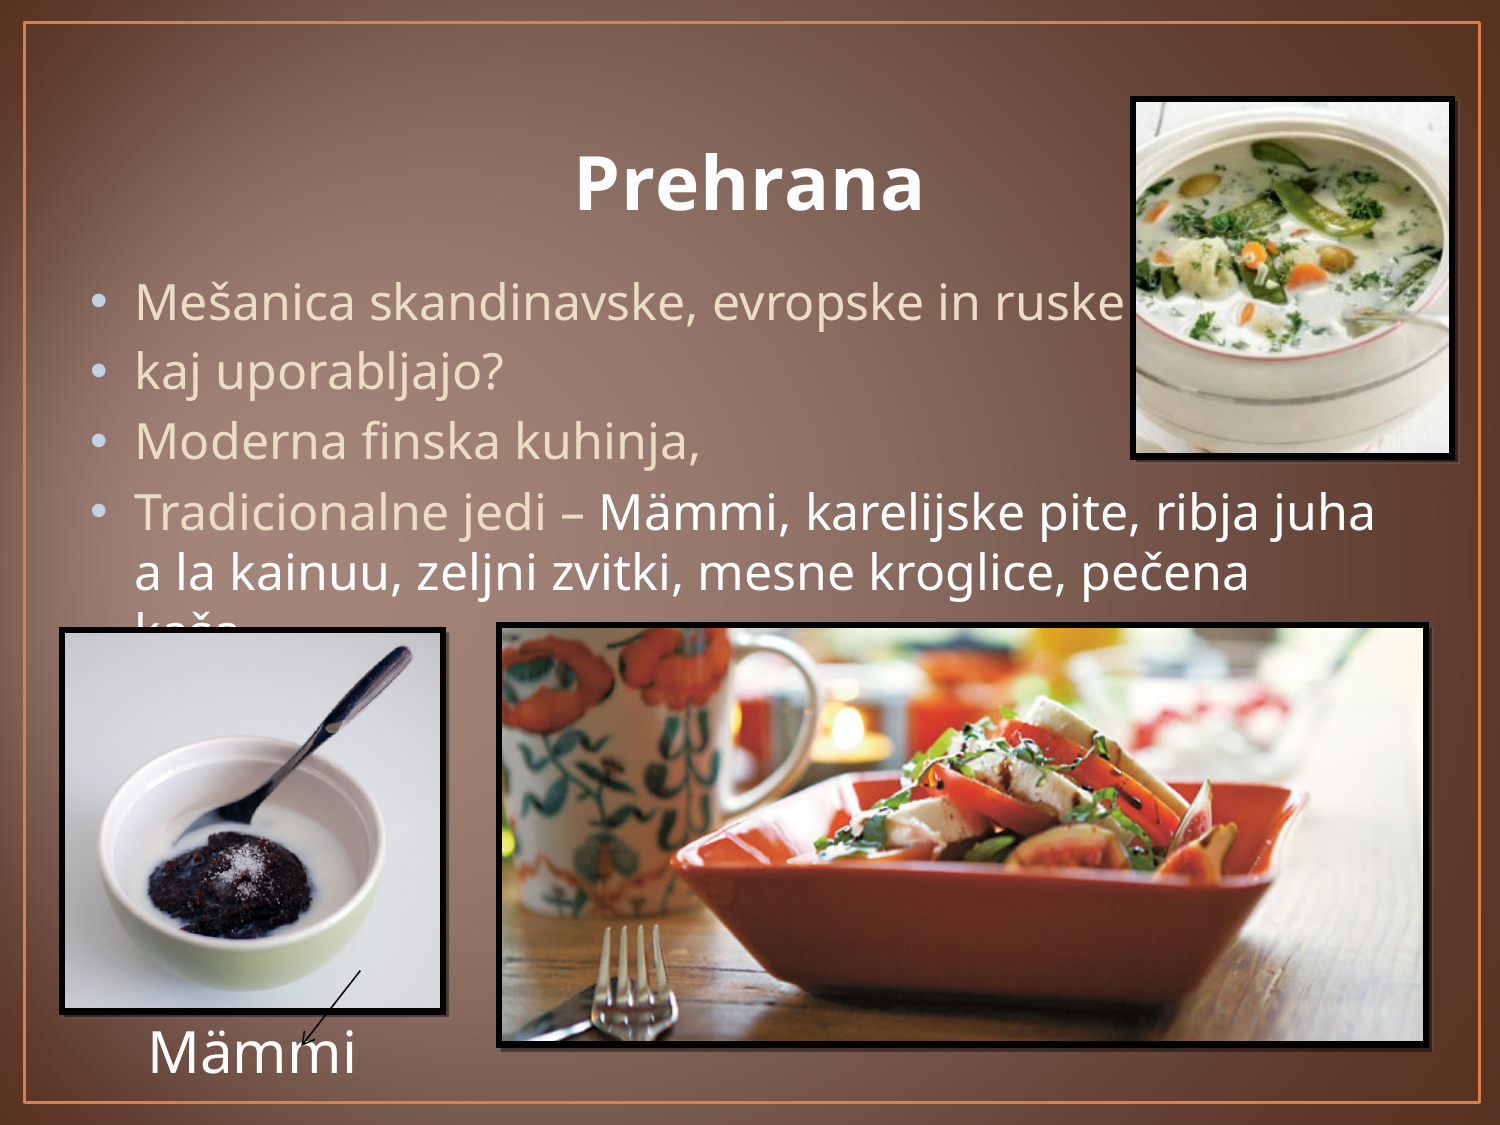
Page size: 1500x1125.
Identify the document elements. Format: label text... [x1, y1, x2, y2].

title Prehrana [75, 45, 1425, 233]
text_box Mämmi [64, 1008, 440, 1094]
picture [0, 0, 1500, 1125]
list Mešanica skandinavske, evropske in ruske kuhinje, kaj uporabljajo? Moderna finska kuhinja, Tradicionalne jedi – Mämmi, karelijske pite, ribja juha a la kainuu, zeljni zvitki, mesne kroglice, pečena kaša… [75, 262, 1425, 1005]
